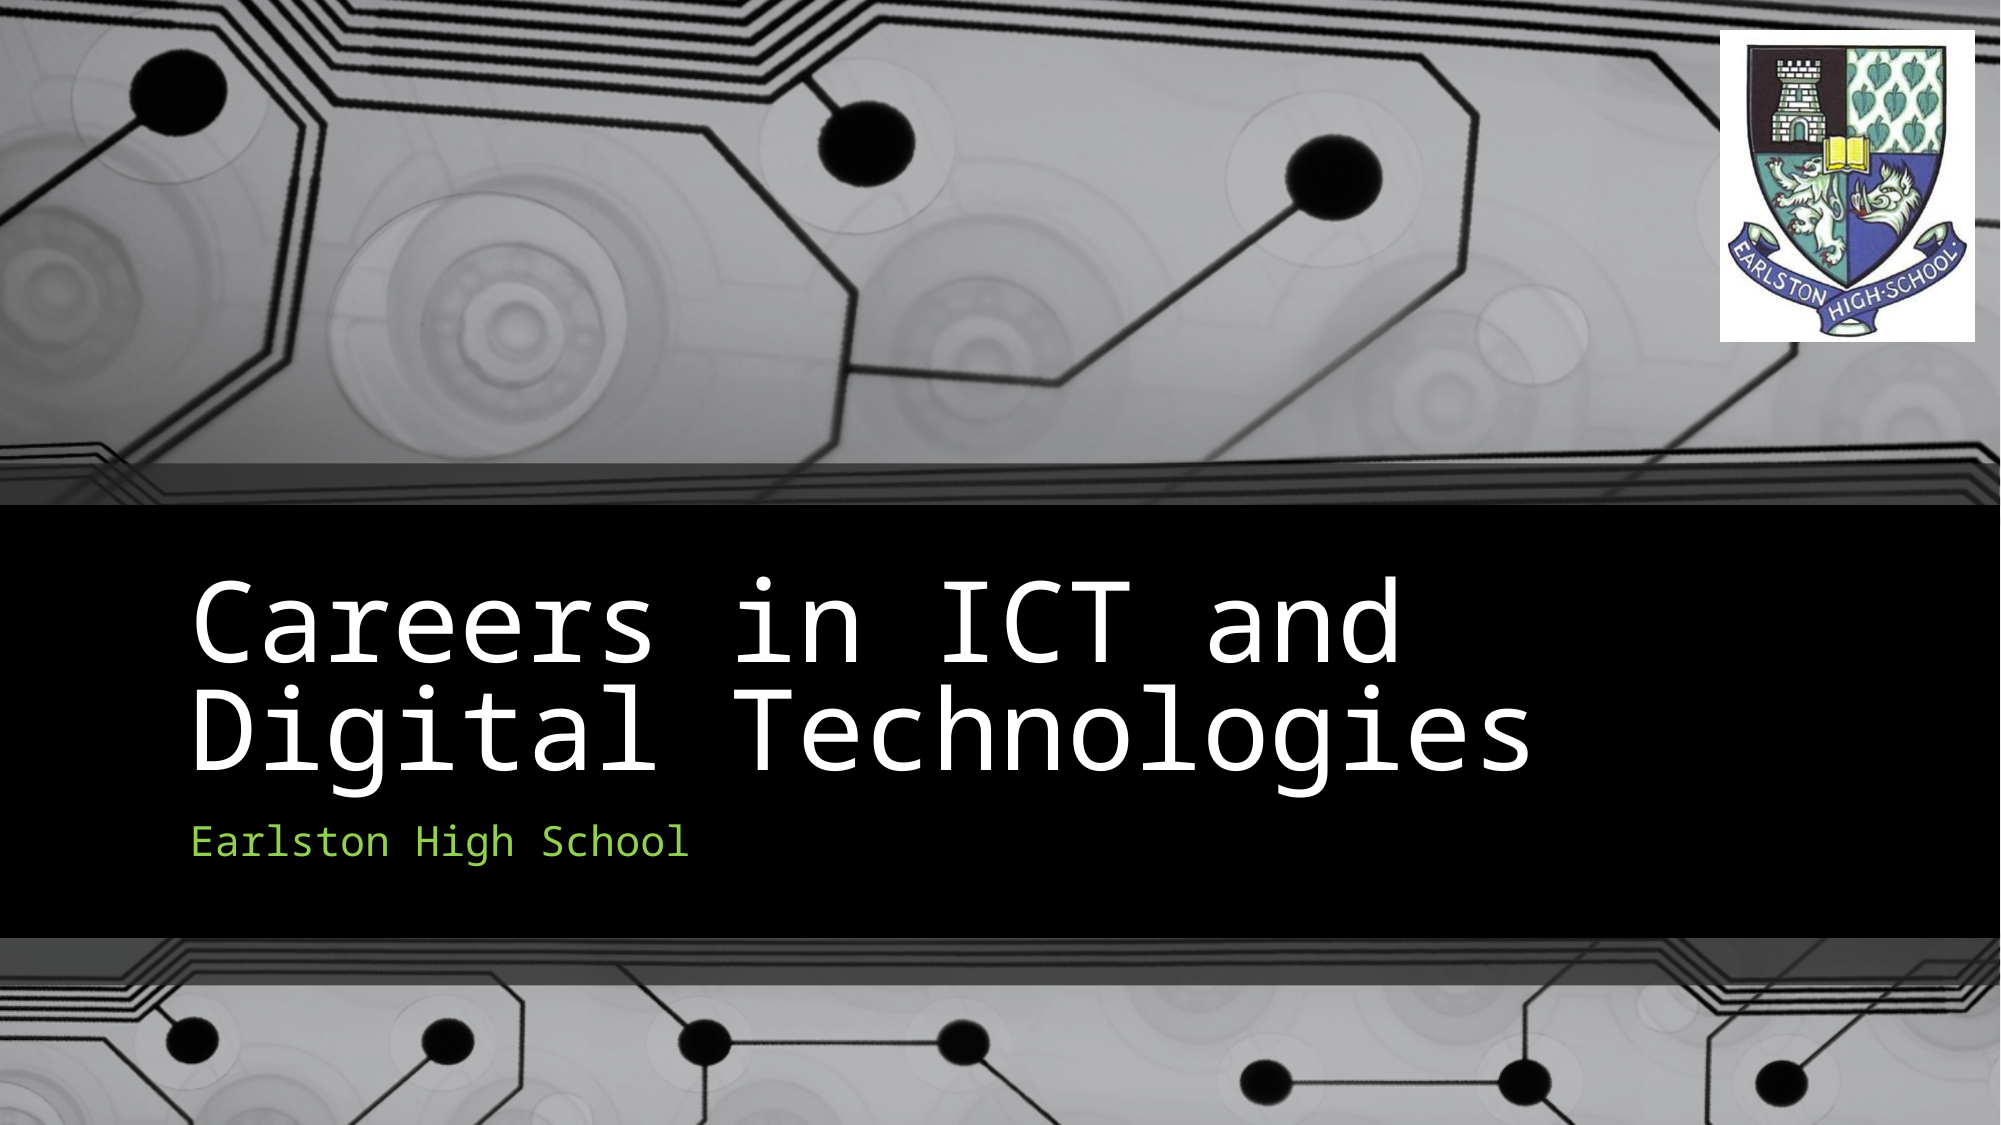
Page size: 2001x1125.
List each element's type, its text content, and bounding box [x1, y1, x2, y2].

subtitle Earlston High School [174, 812, 1825, 925]
picture [1720, 30, 1975, 342]
title Careers in ICT and Digital Technologies [174, 519, 1825, 801]
